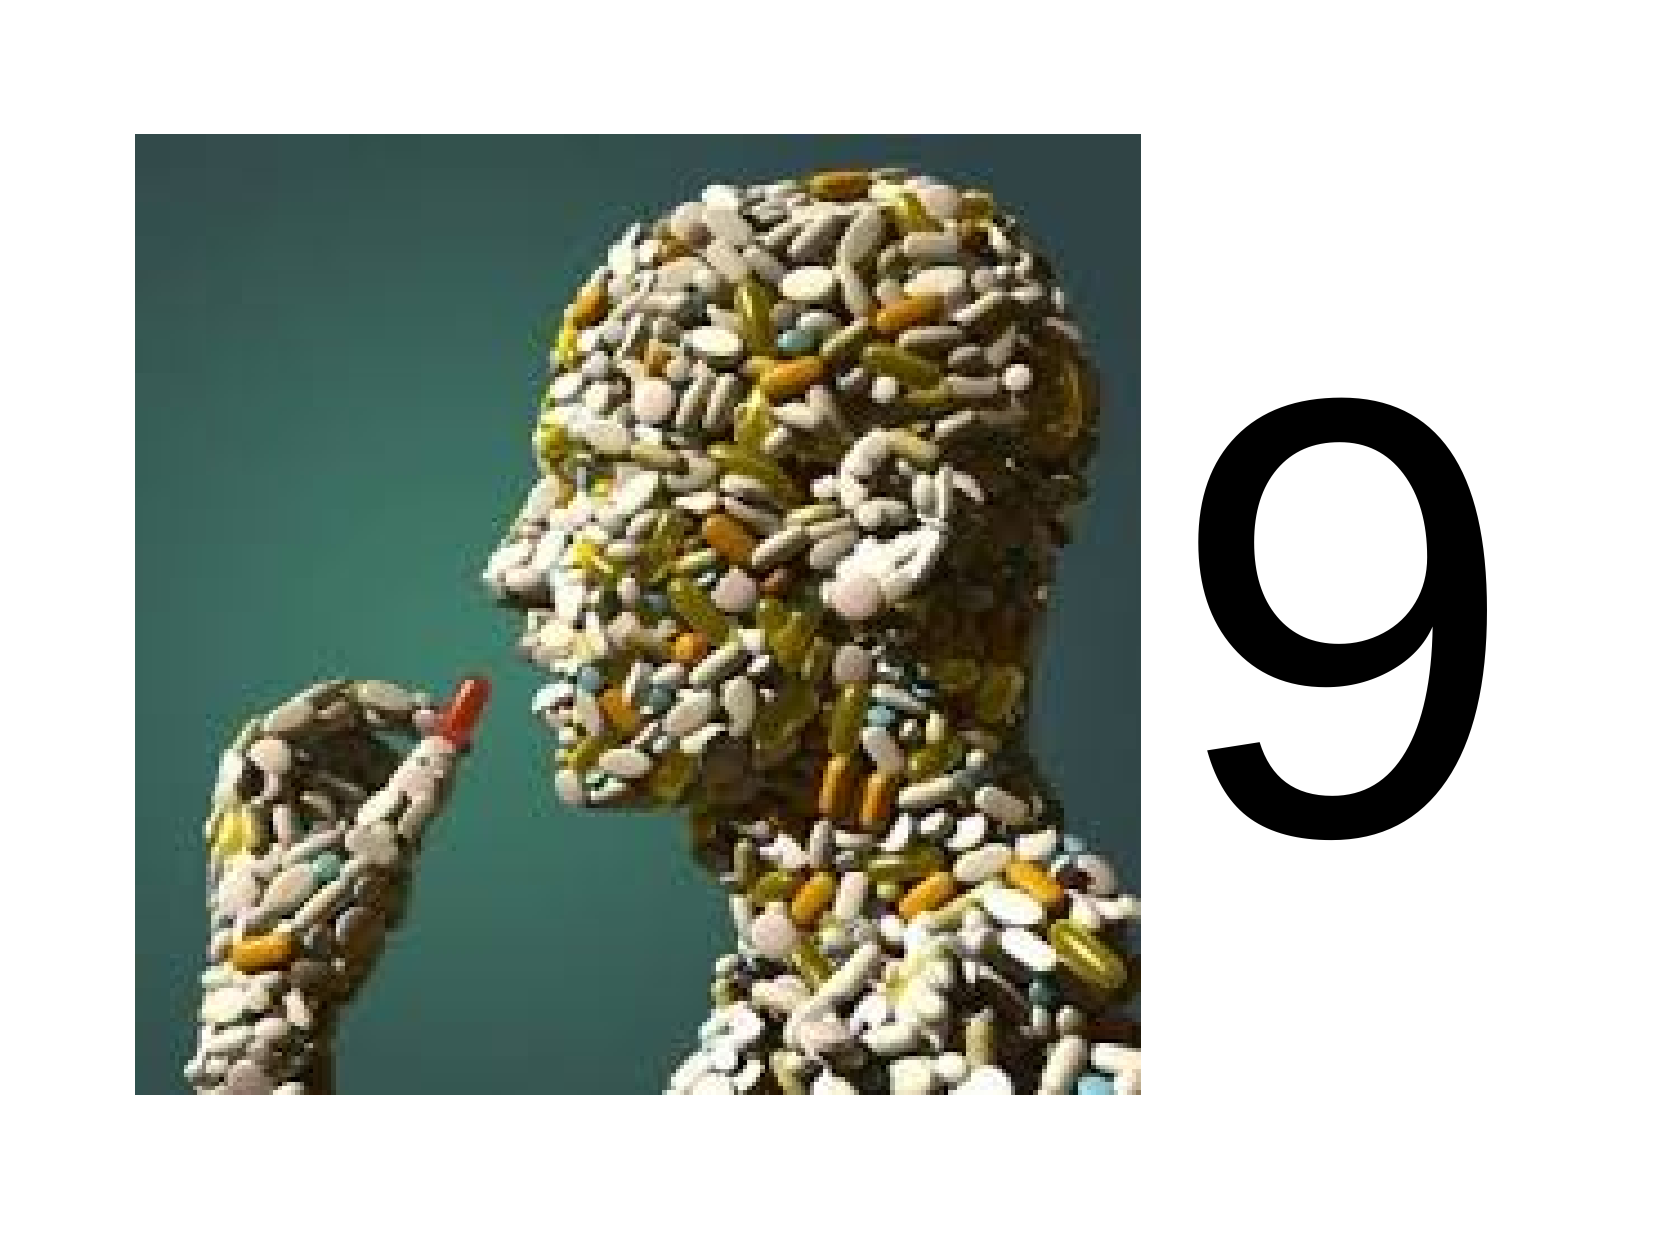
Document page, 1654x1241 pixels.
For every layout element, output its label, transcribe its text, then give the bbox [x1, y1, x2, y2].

text_box 9 [1155, 261, 1591, 976]
picture [135, 134, 1141, 1096]
